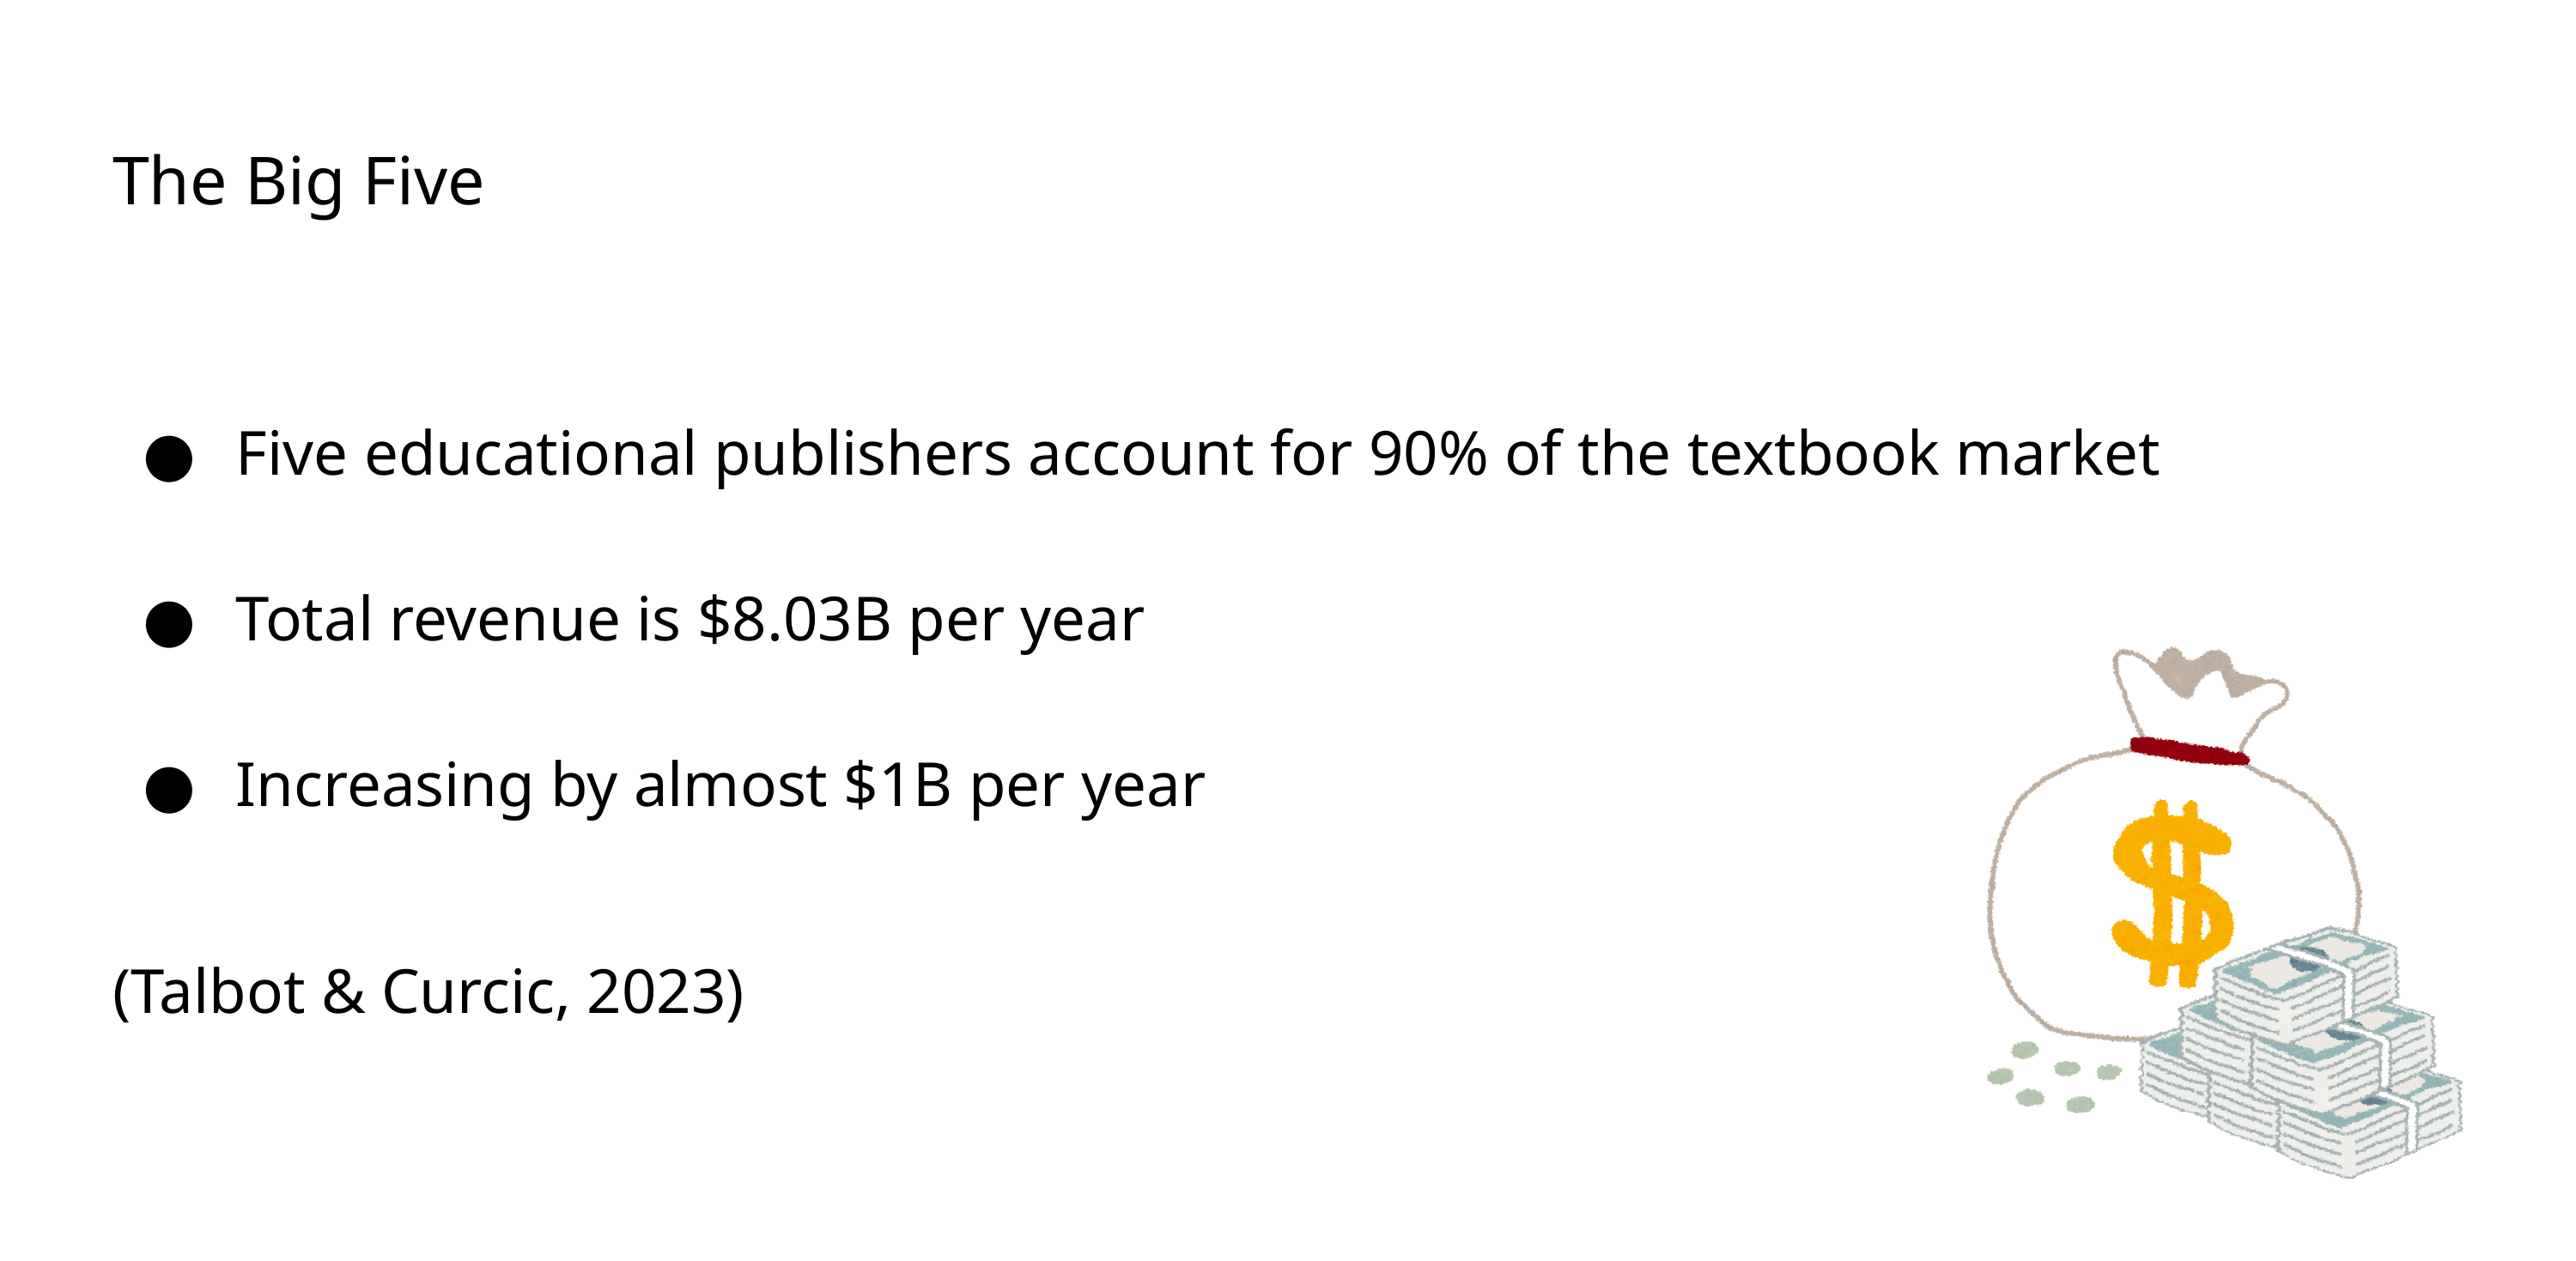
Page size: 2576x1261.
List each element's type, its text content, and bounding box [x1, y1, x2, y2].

title The Big Five [88, 109, 2488, 250]
list Five educational publishers account for 90% of the textbook market Total revenue is $8.03B per year Increasing by almost $1B per year (Talbot & Curcic, 2023) [88, 302, 2488, 1120]
picture [1959, 630, 2476, 1192]
